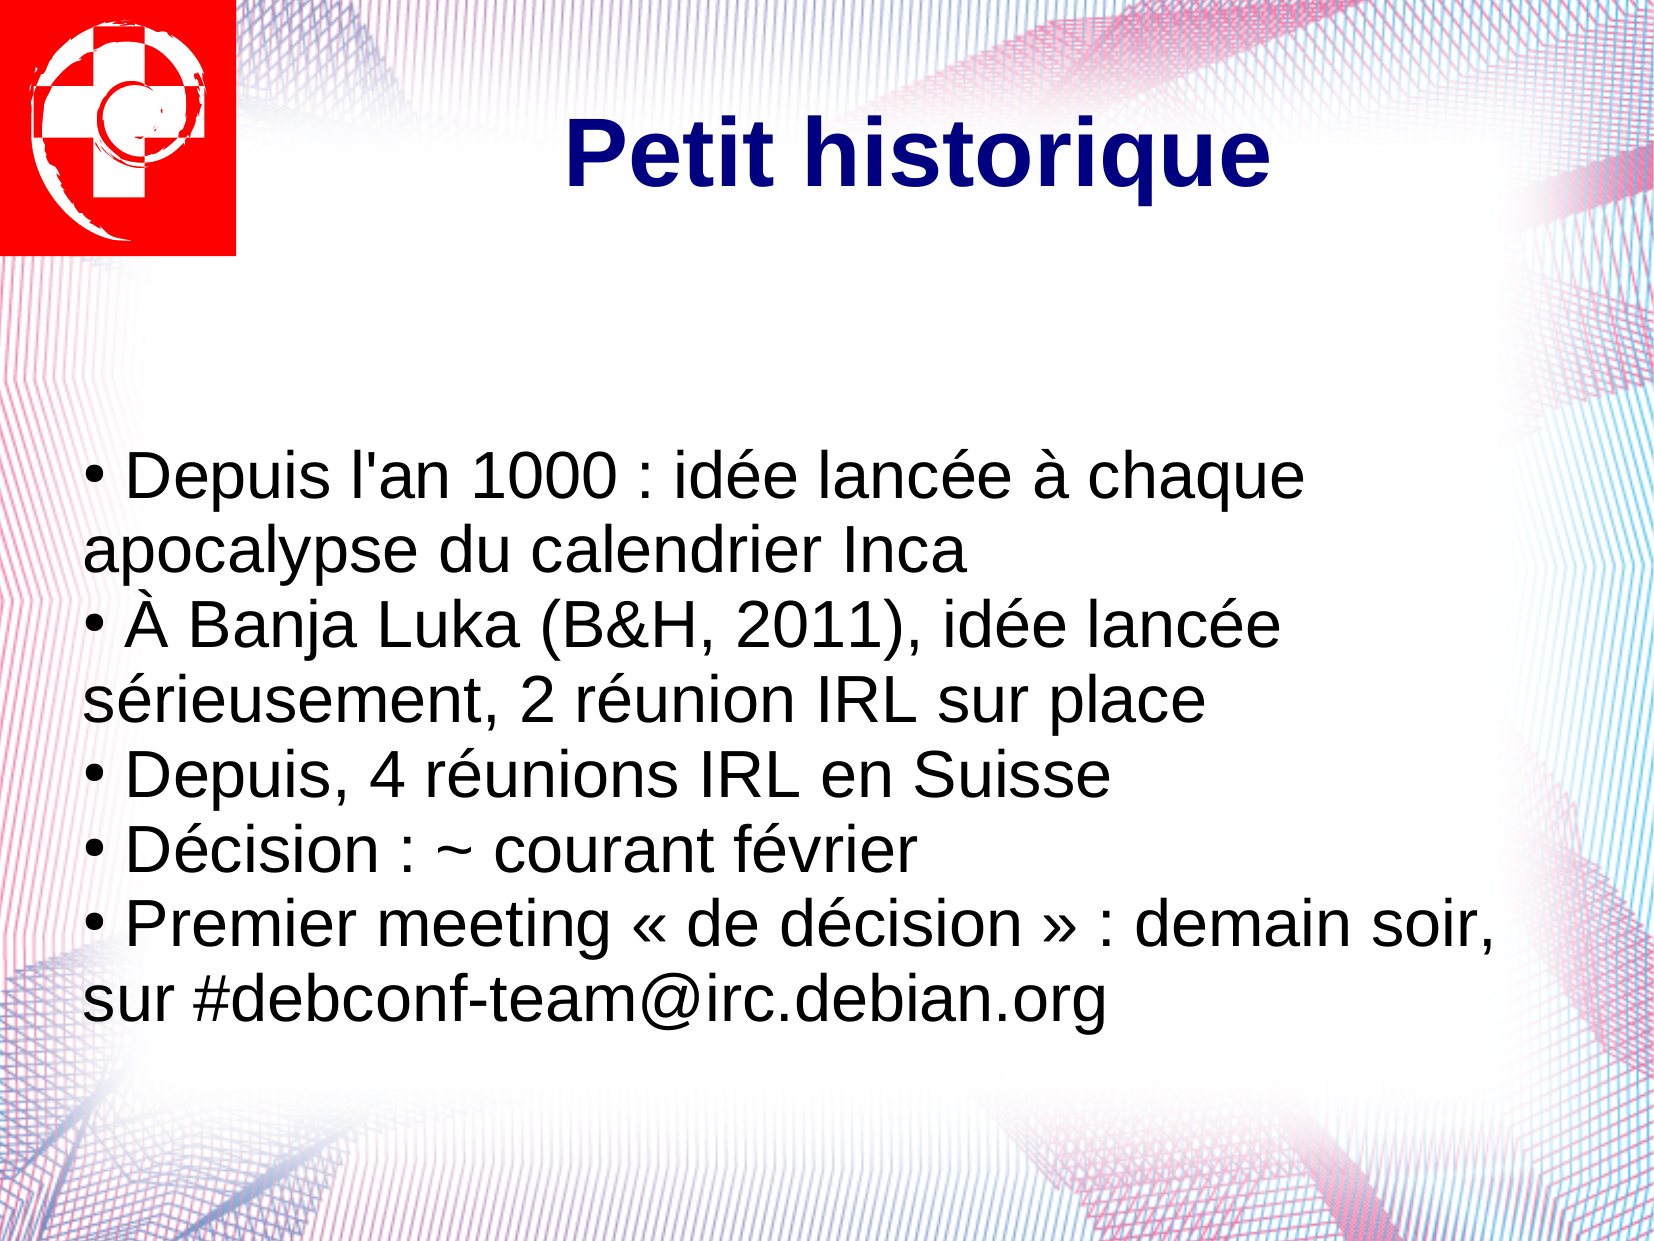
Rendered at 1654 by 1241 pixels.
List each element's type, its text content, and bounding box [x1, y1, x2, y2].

subtitle Depuis l'an 1000 : idée lancée à chaque apocalypse du calendrier Inca À Banja Luka (B&H, 2011), idée lancée sérieusement, 2 réunion IRL sur place Depuis, 4 réunions IRL en Suisse Décision : ~ courant février Premier meeting « de décision » : demain soir, sur #debconf-team@irc.debian.org [82, 290, 1571, 1109]
title Petit historique [265, 49, 1571, 257]
picture [0, 0, 1654, 1241]
